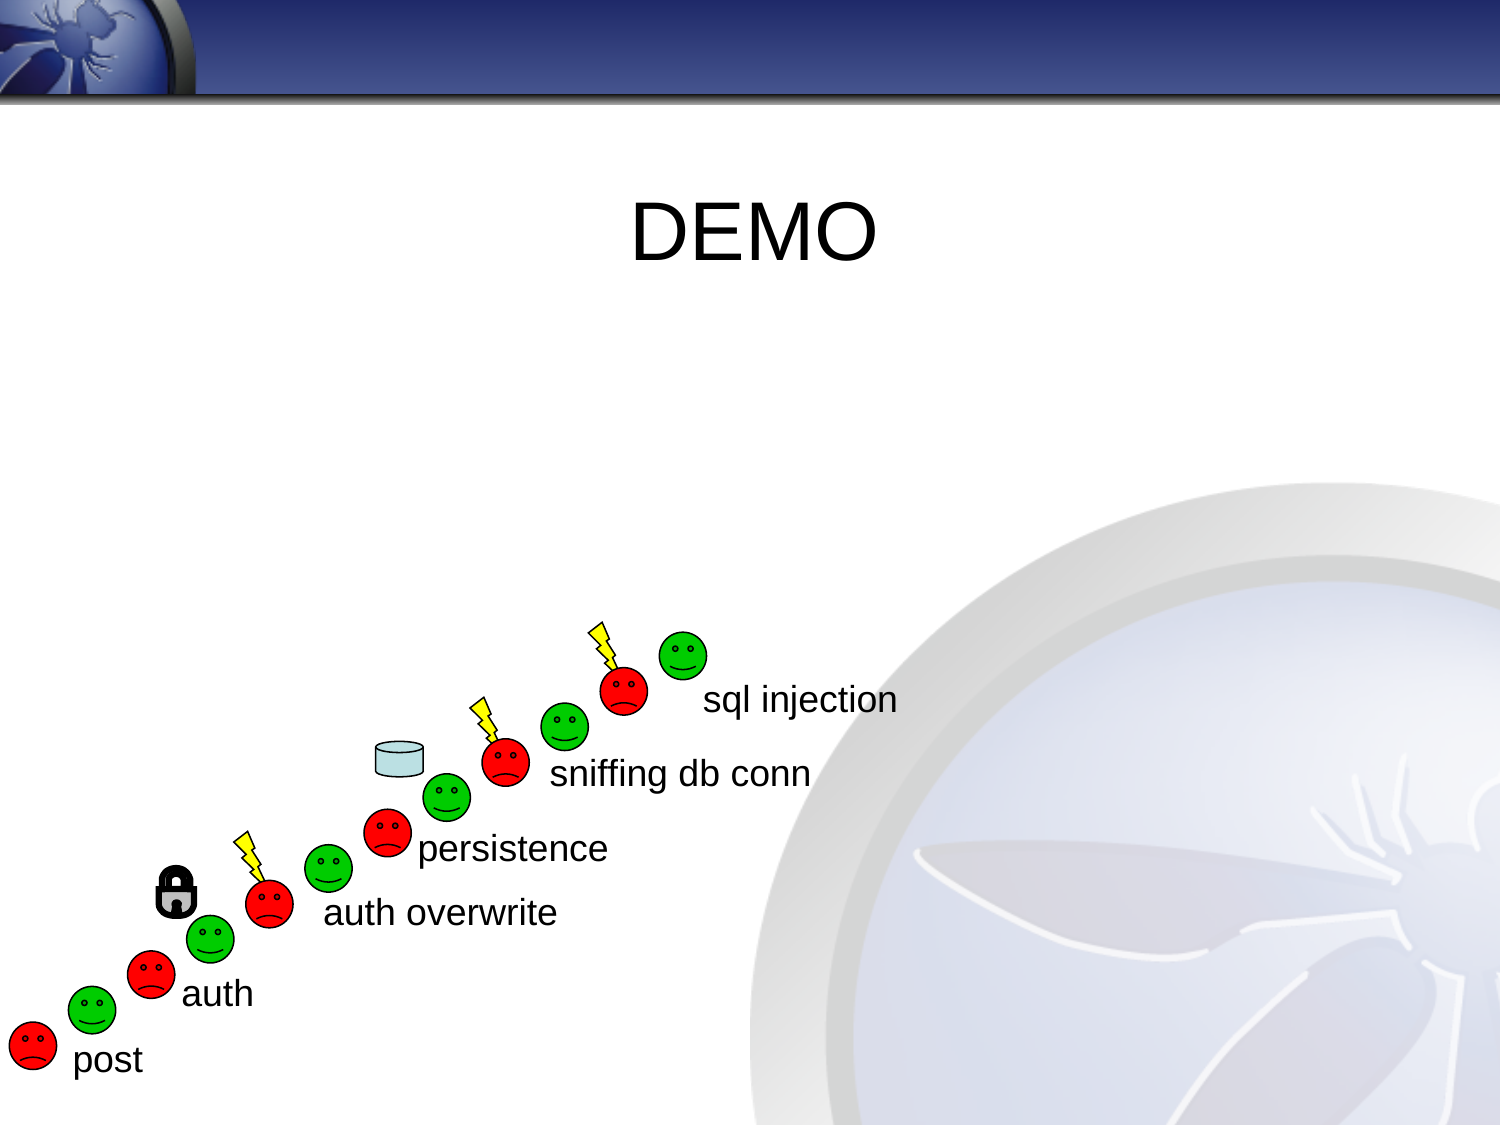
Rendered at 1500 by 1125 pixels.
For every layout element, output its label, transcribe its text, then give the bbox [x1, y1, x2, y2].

picture [0, 0, 198, 95]
text_box [68, 986, 116, 1034]
text_box sql injection [688, 667, 914, 729]
text_box [186, 915, 234, 963]
text_box [470, 697, 530, 787]
text_box [304, 844, 353, 881]
text_box [233, 831, 294, 928]
text_box [588, 622, 648, 716]
text_box [423, 773, 471, 822]
text_box [9, 1022, 57, 1070]
text_box [375, 741, 424, 777]
text_box [659, 632, 707, 680]
text_box [127, 950, 175, 999]
text_box auth [166, 961, 270, 1022]
text_box post [57, 1027, 159, 1088]
picture [750, 479, 1500, 1125]
text_box [158, 868, 195, 916]
text_box auth overwrite [308, 880, 573, 941]
text_box persistence [402, 816, 624, 877]
text_box DEMO [615, 170, 991, 286]
text_box [541, 703, 589, 741]
text_box [364, 809, 412, 857]
text_box sniffing db conn [534, 741, 827, 802]
